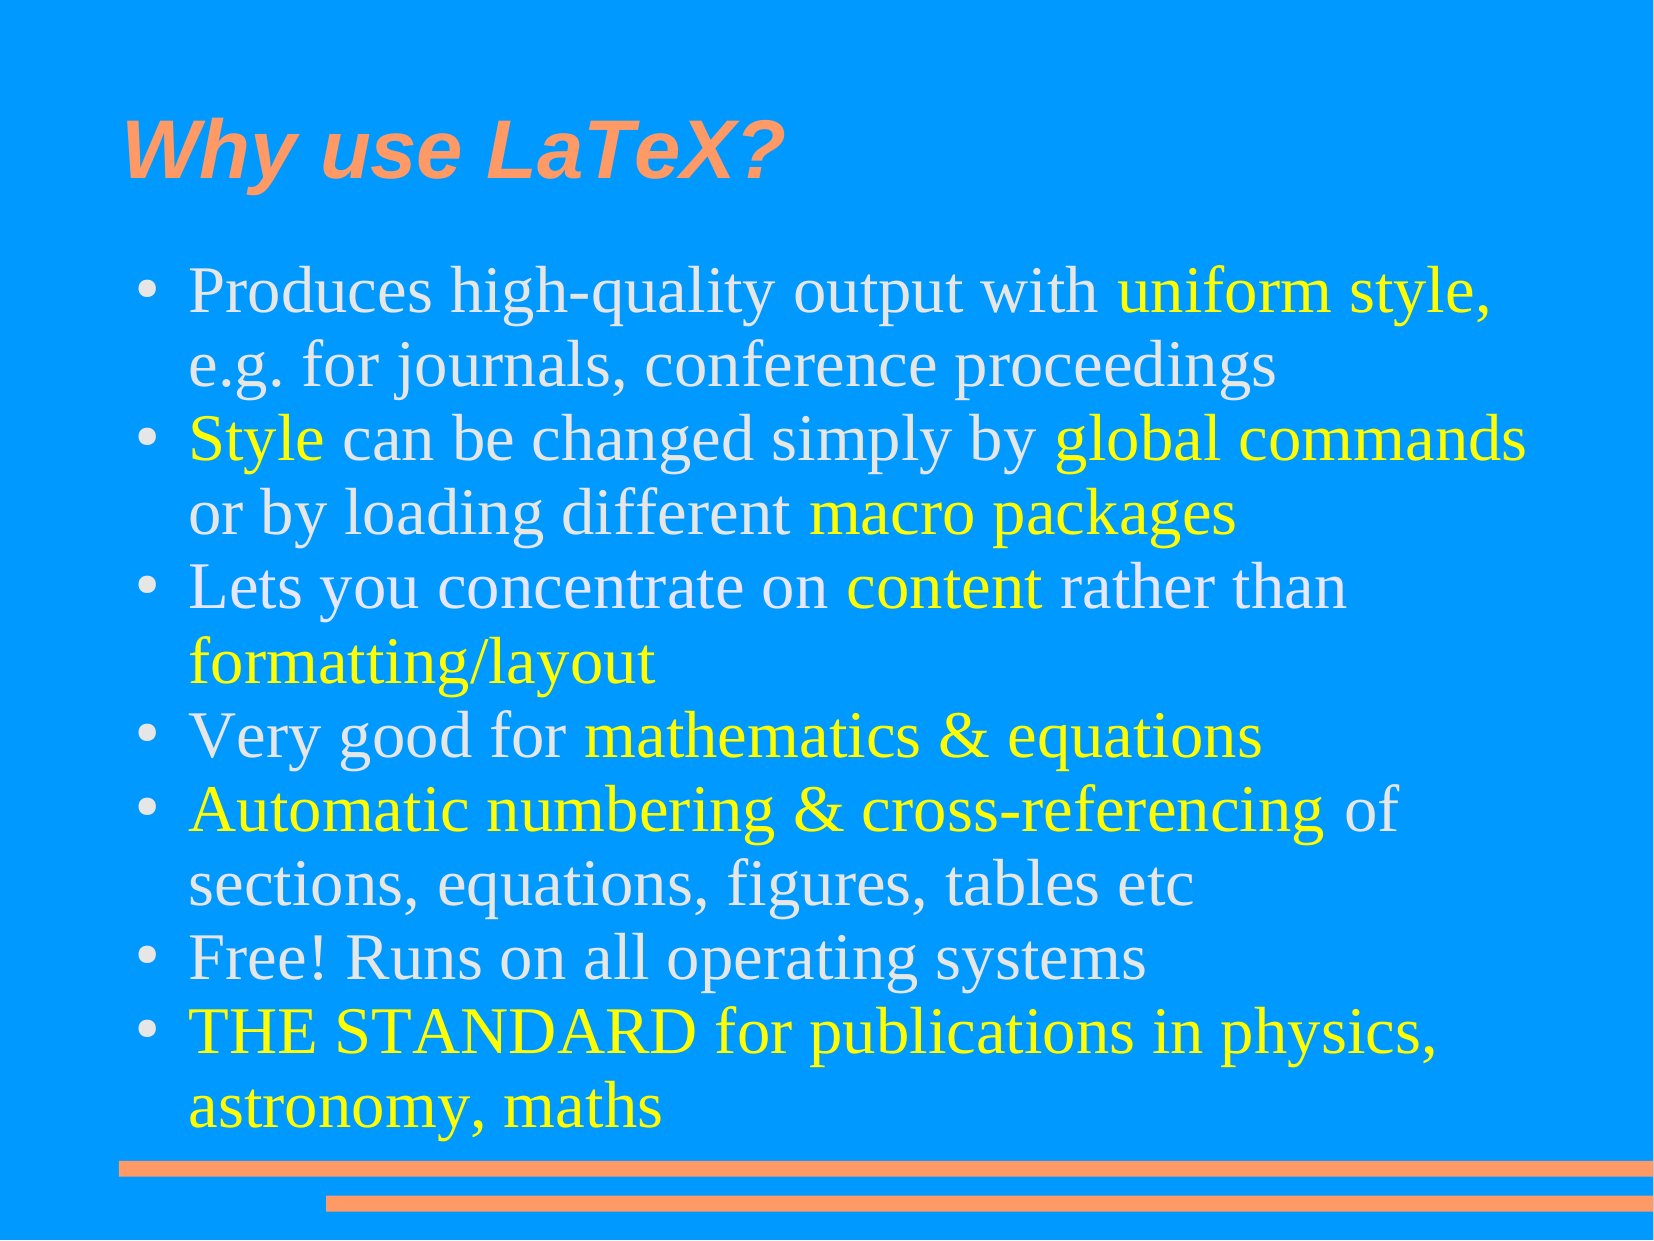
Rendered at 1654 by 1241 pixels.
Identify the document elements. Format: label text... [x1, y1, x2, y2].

list Produces high-quality output with uniform style, e.g. for journals, conference proceedings Style can be changed simply by global commands or by loading different macro packages Lets you concentrate on content rather than formatting/layout Very good for mathematics & equations Automatic numbering & cross-referencing of sections, equations, figures, tables etc Free! Runs on all operating systems THE STANDARD for publications in physics, astronomy, maths [117, 253, 1557, 1143]
title Why use LaTeX? [121, 46, 1534, 253]
